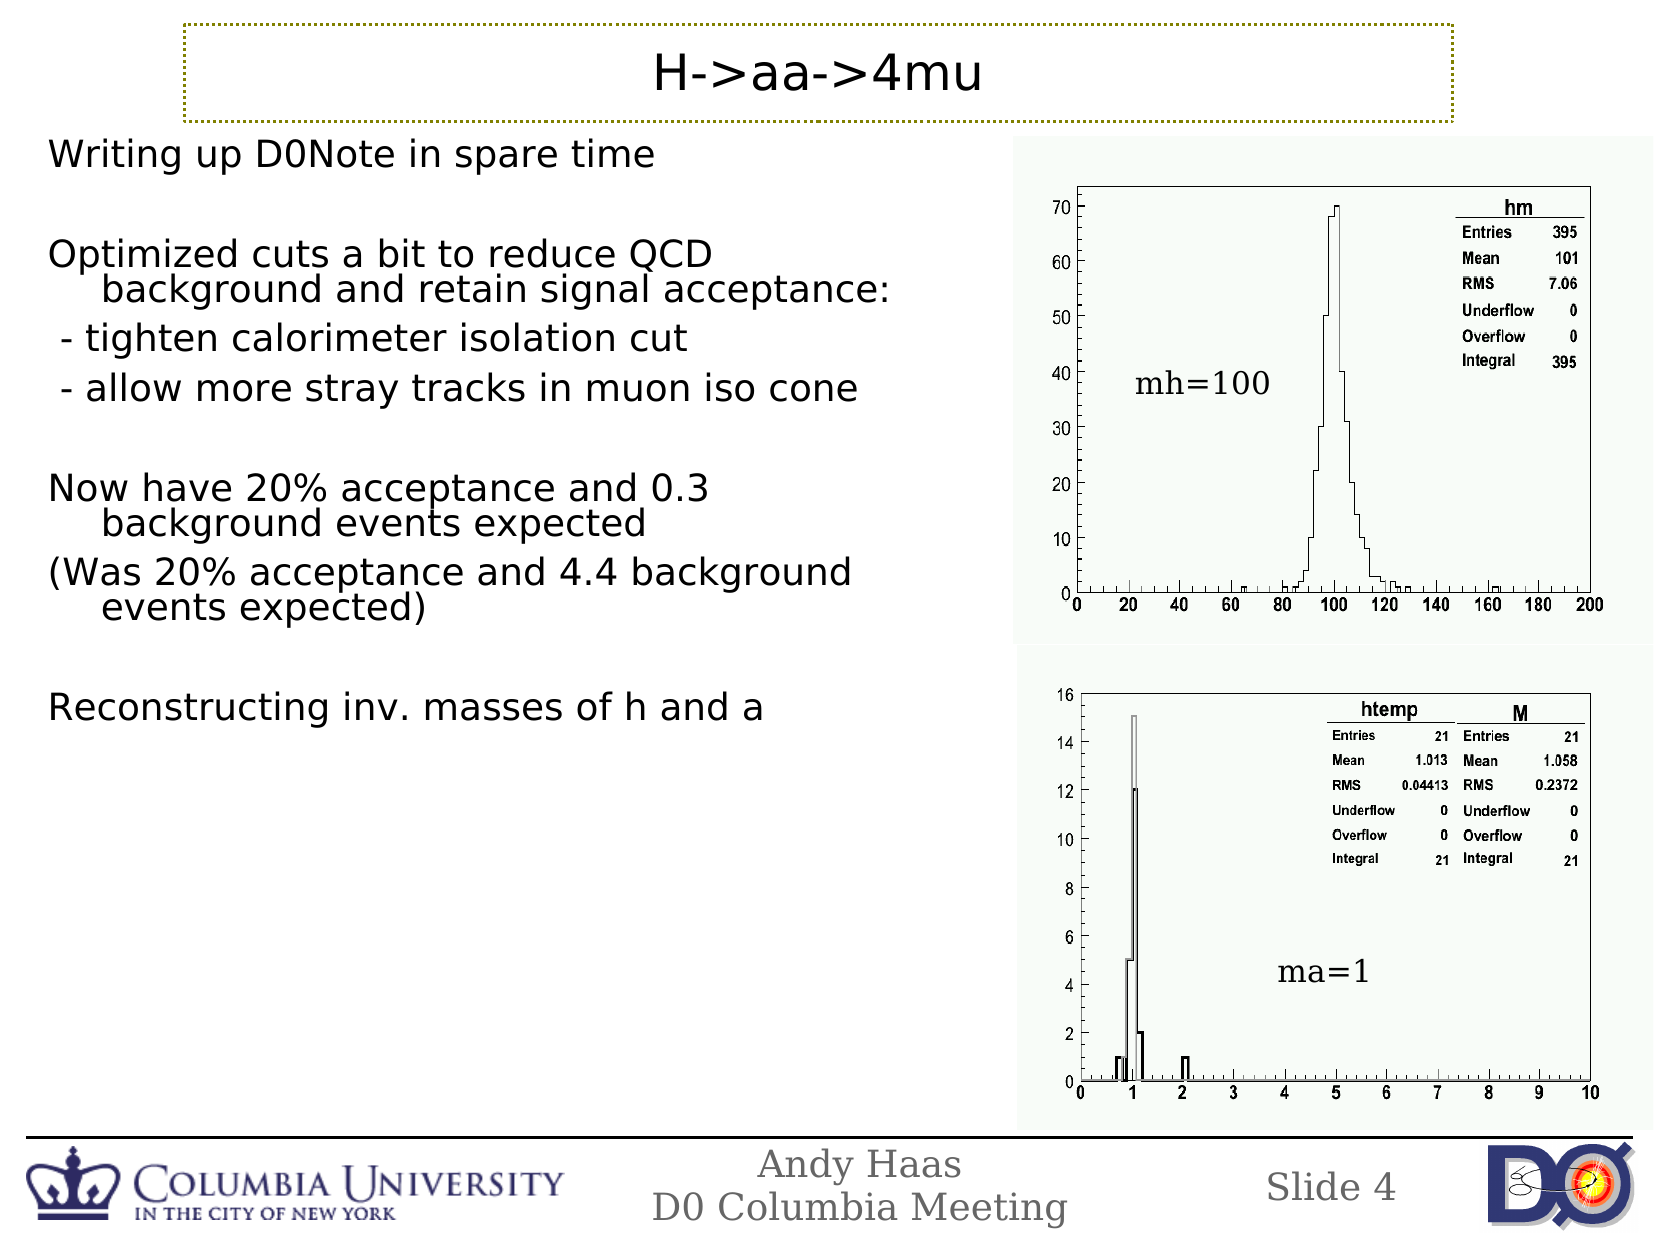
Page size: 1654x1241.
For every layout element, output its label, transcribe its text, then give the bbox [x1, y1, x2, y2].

list Writing up D0Note in spare time Optimized cuts a bit to reduce QCD background and retain signal acceptance: - tighten calorimeter isolation cut - allow more stray tracks in muon iso cone Now have 20% acceptance and 0.3 background events expected (Was 20% acceptance and 4.4 background events expected) Reconstructing inv. masses of h and a [30, 140, 914, 1125]
picture [26, 1146, 565, 1220]
text_box mh=100 [1135, 365, 1272, 402]
picture [1479, 1140, 1639, 1233]
text_box ma=1 [1277, 953, 1373, 990]
title H->aa->4mu [184, 24, 1453, 122]
picture [1017, 645, 1654, 1130]
picture [1013, 136, 1654, 644]
